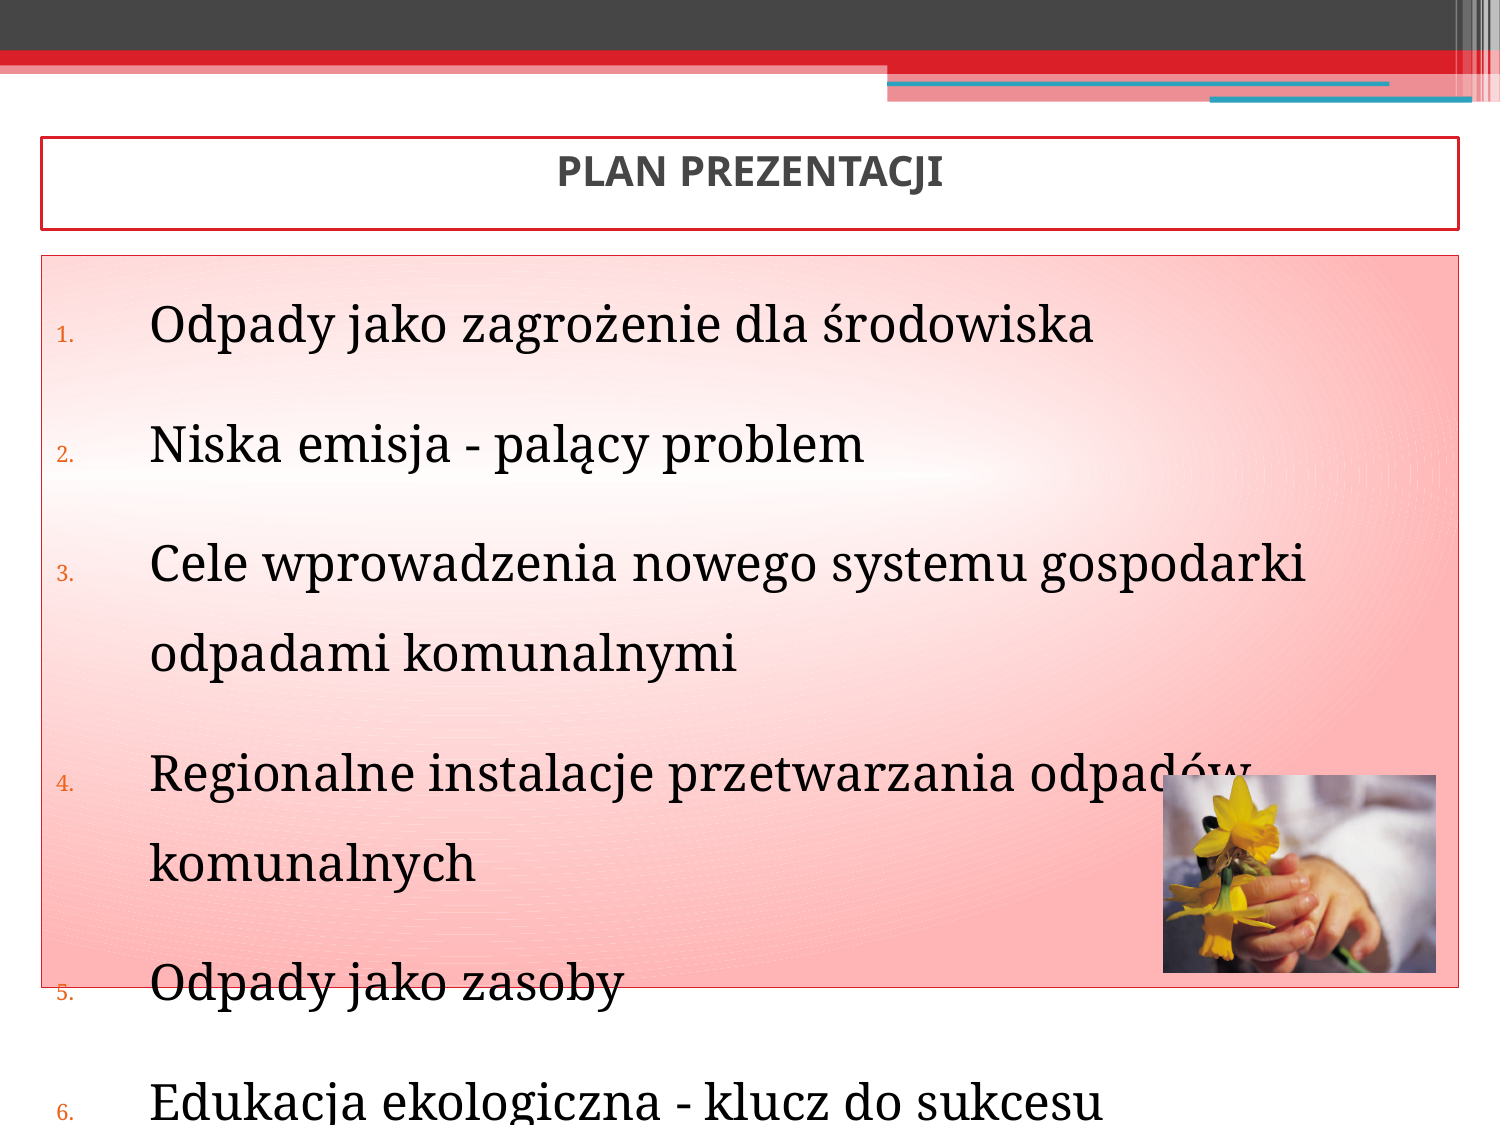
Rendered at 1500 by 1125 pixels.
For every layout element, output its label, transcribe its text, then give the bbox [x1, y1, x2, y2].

picture [1163, 775, 1436, 973]
list Odpady jako zagrożenie dla środowiska Niska emisja - palący problem Cele wprowadzenia nowego systemu gospodarki odpadami komunalnymi Regionalne instalacje przetwarzania odpadów komunalnych Odpady jako zasoby Edukacja ekologiczna - klucz do sukcesu [41, 255, 1459, 988]
title PLAN PREZENTACJI [41, 137, 1459, 230]
